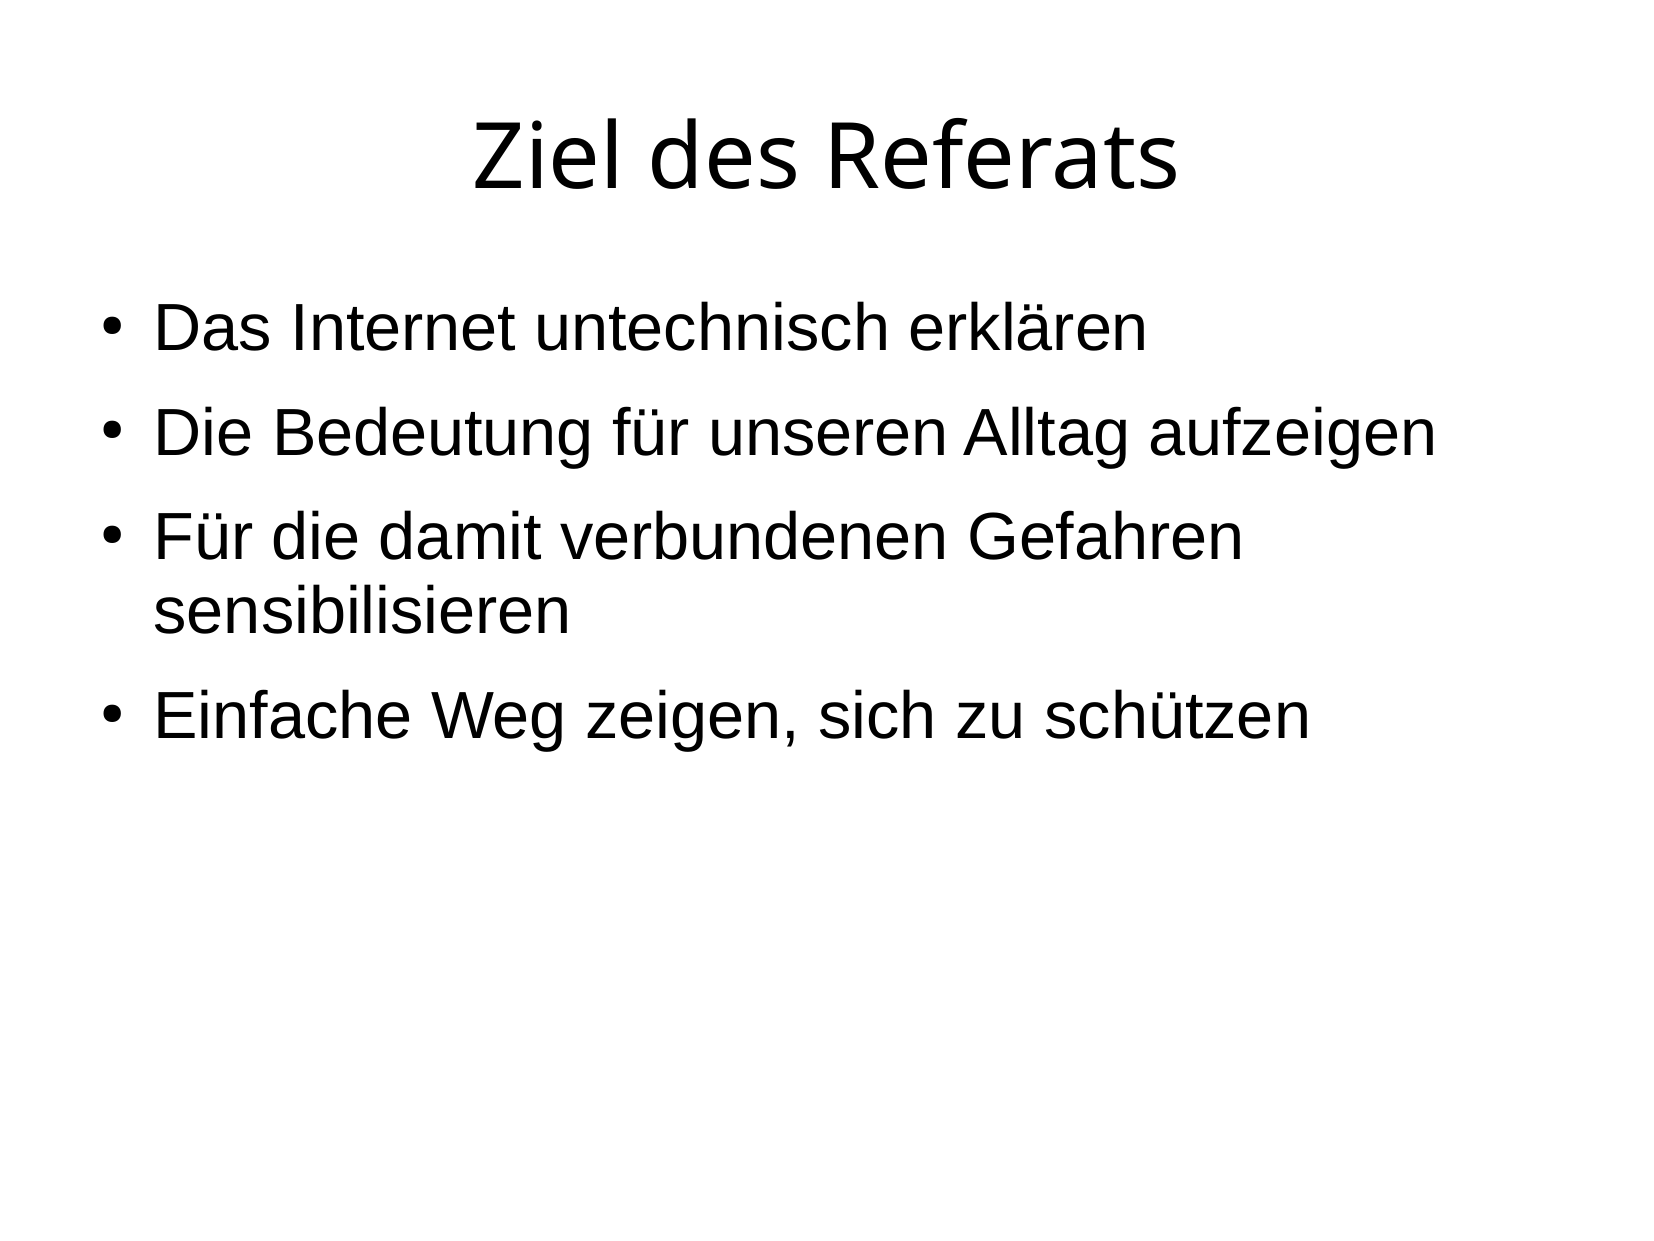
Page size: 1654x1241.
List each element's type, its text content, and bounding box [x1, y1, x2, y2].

title Ziel des Referats [82, 49, 1571, 257]
list Das Internet untechnisch erklären Die Bedeutung für unseren Alltag aufzeigen Für die damit verbundenen Gefahren sensibilisieren Einfache Weg zeigen, sich zu schützen [82, 290, 1571, 1010]
